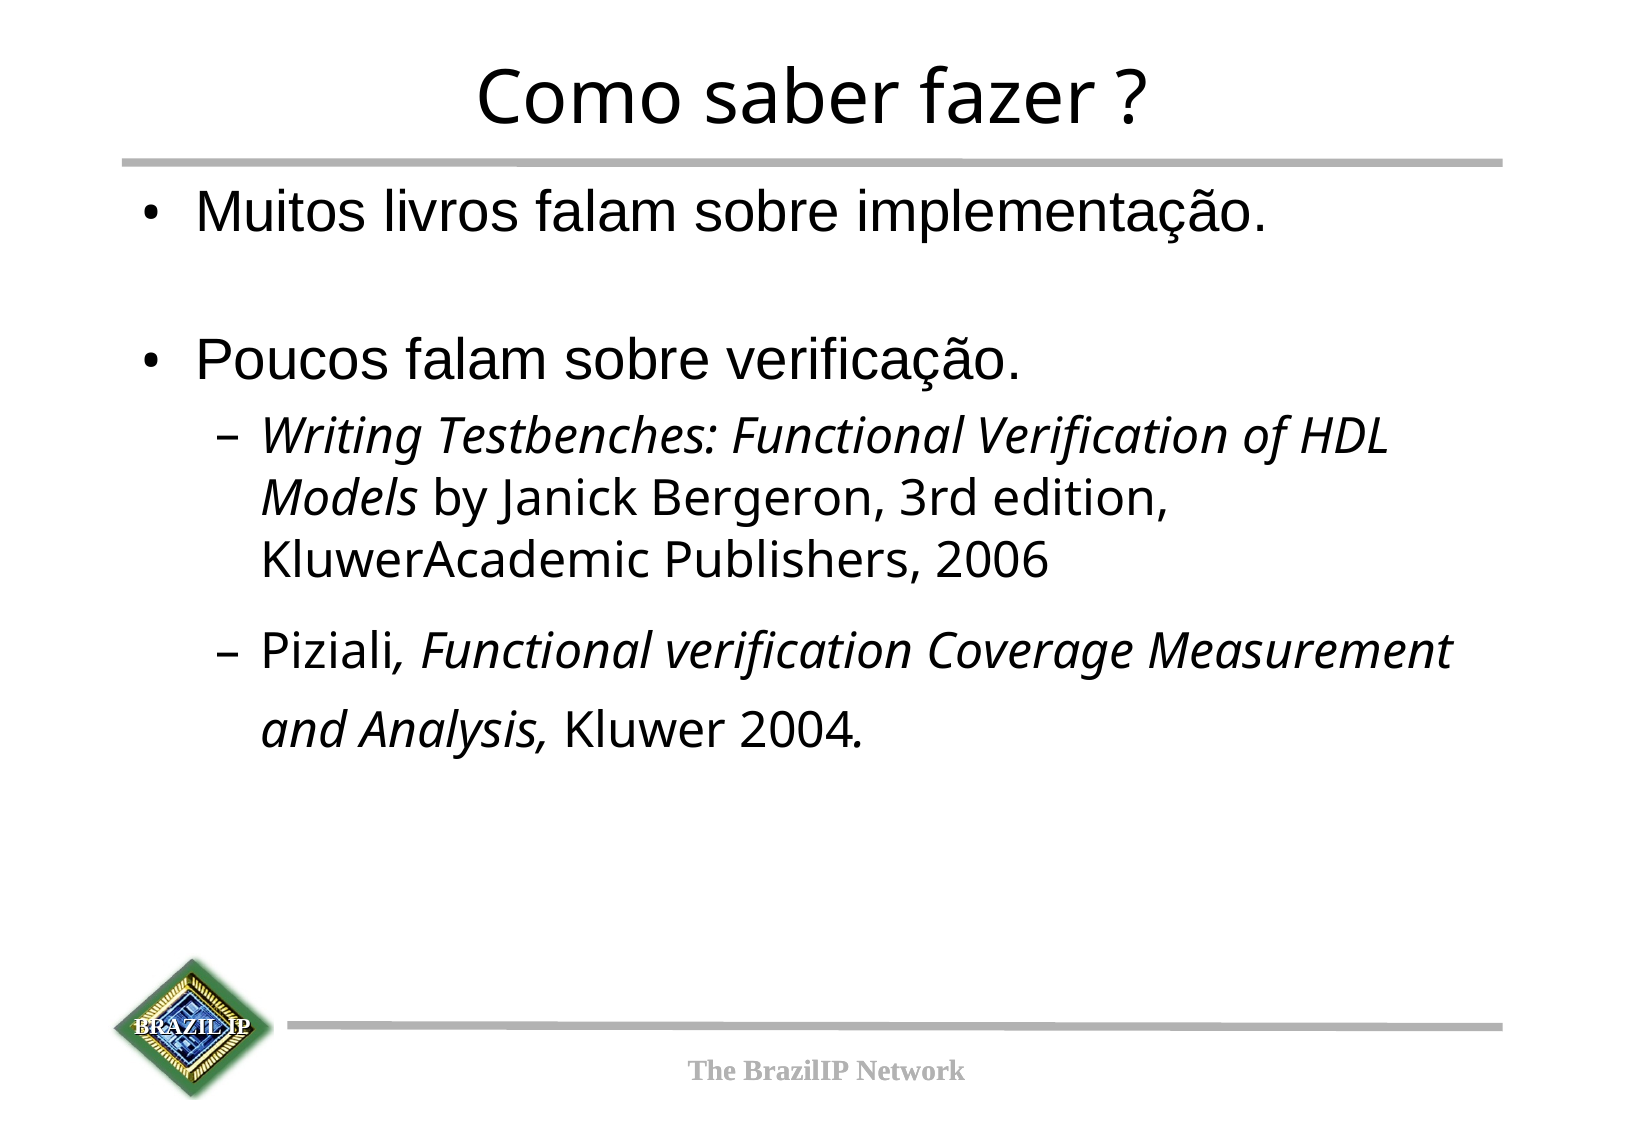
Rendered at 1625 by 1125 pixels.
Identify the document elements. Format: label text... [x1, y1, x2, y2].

picture [108, 953, 274, 1100]
list Muitos livros falam sobre implementação. Poucos falam sobre verificação. Writing Testbenches: Functional Verification of HDL Models by Janick Bergeron, 3rd edition, KluwerAcademic Publishers, 2006 Piziali, Functional verification Coverage Measurement and Analysis, Kluwer 2004. [126, 177, 1492, 1001]
title Como saber fazer ? [121, 41, 1503, 147]
